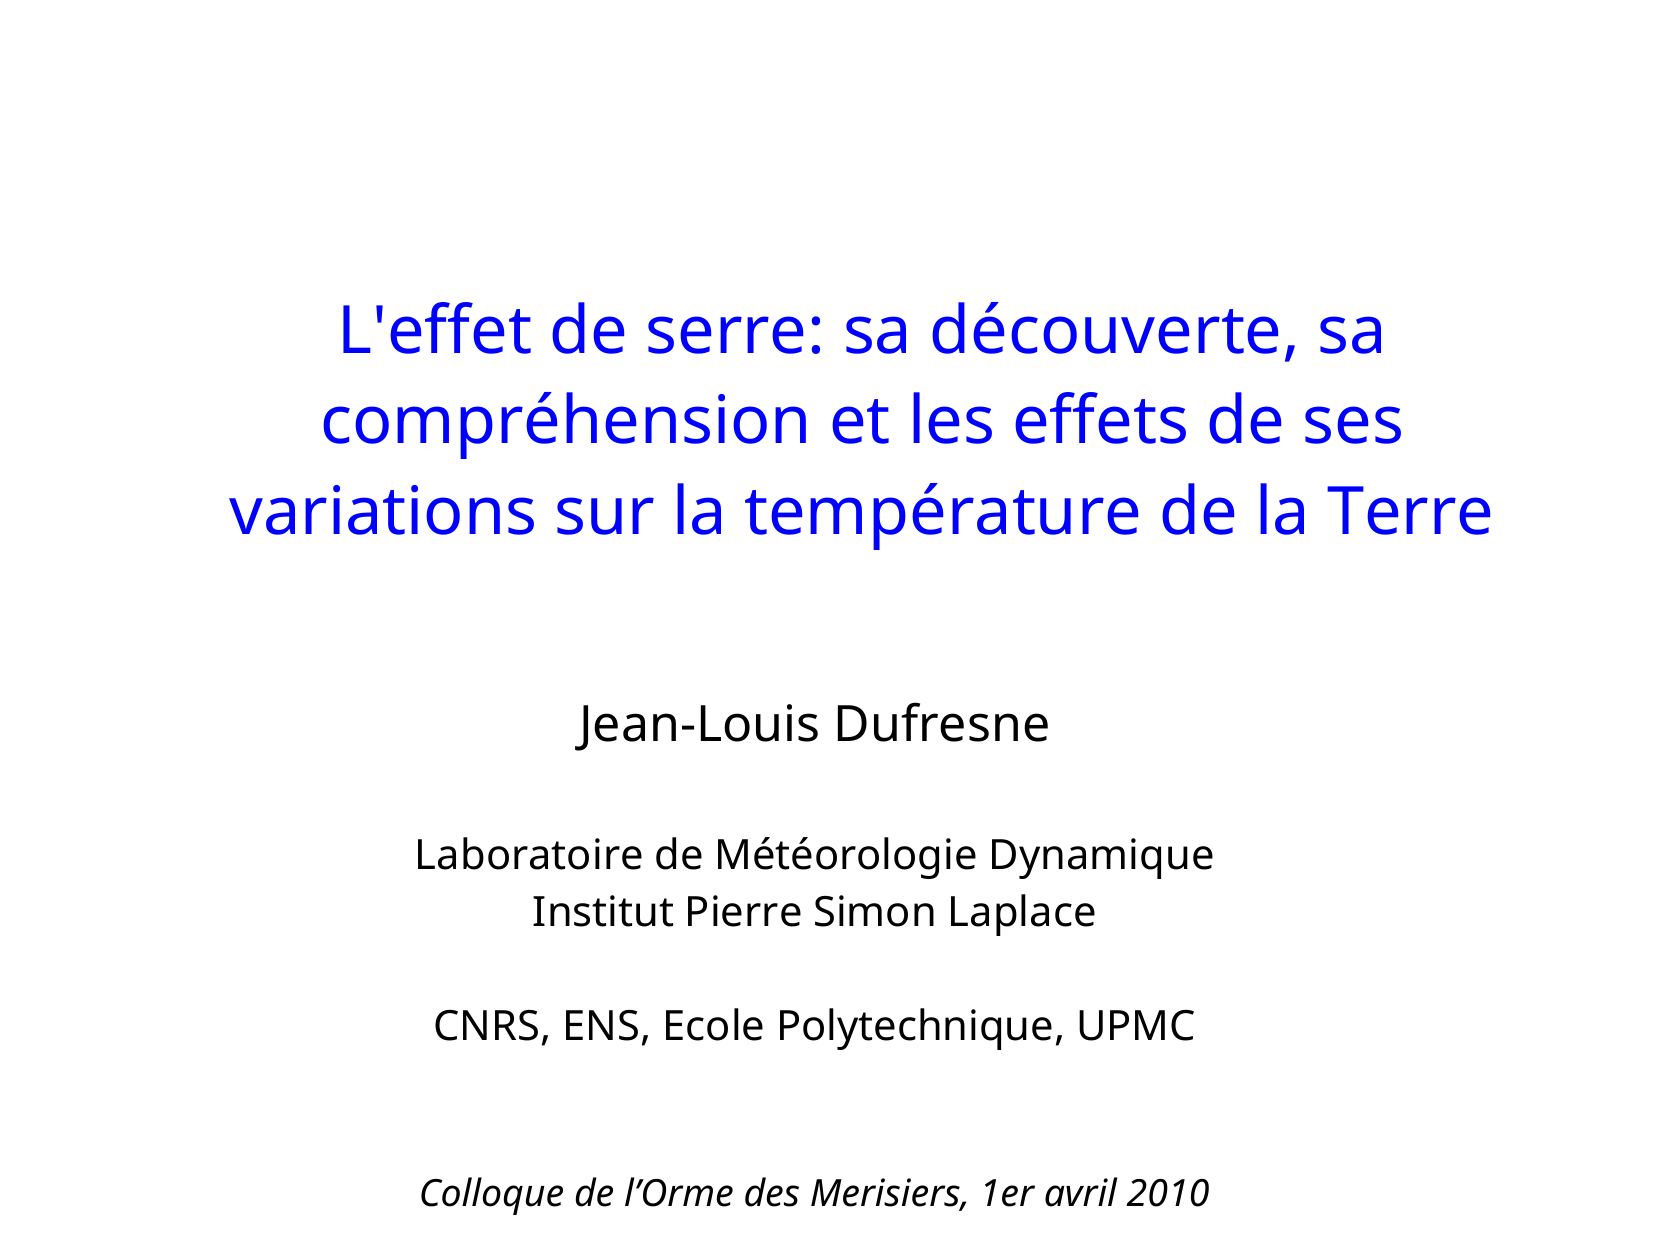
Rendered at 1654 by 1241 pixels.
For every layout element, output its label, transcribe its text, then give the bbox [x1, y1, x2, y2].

text_box Jean-Louis Dufresne Laboratoire de Météorologie Dynamique Institut Pierre Simon Laplace CNRS, ENS, Ecole Polytechnique, UPMC Colloque de l’Orme des Merisiers, 1er avril 2010 [202, 681, 1428, 1183]
text_box L'effet de serre: sa découverte, sa compréhension et les effets de ses variations sur la température de la Terre [187, 274, 1539, 537]
